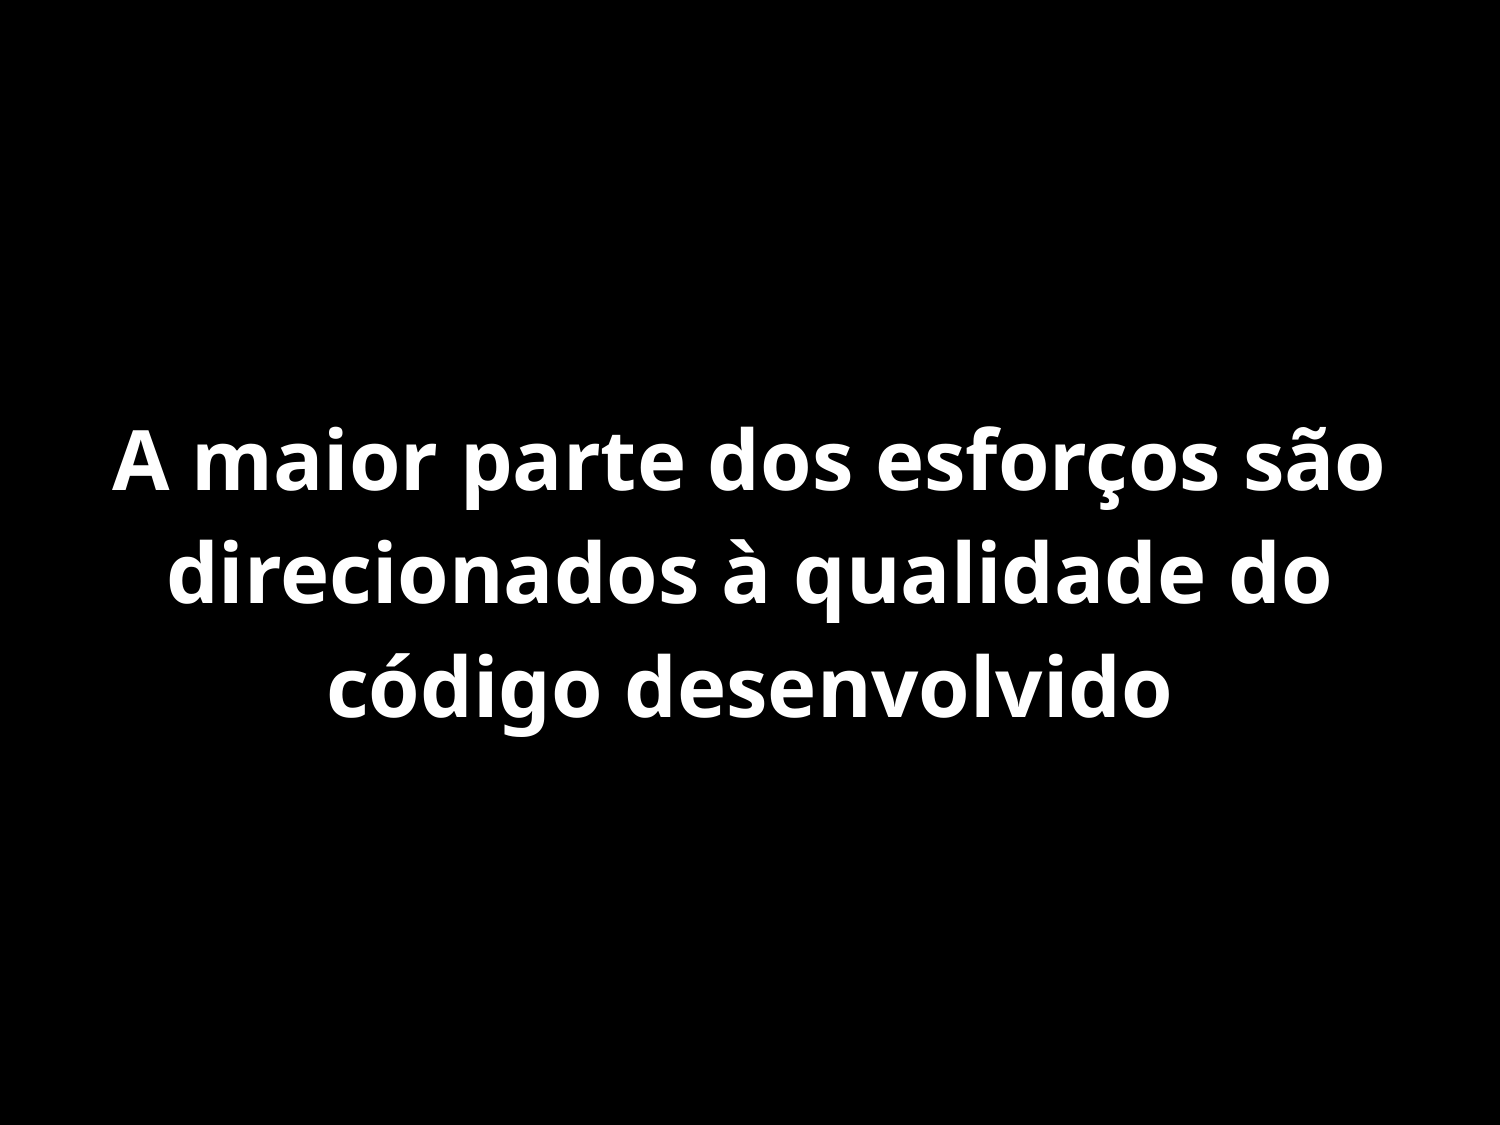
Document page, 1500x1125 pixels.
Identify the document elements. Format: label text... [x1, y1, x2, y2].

title A maior parte dos esforços são direcionados à qualidade do código desenvolvido [75, 44, 1425, 1099]
